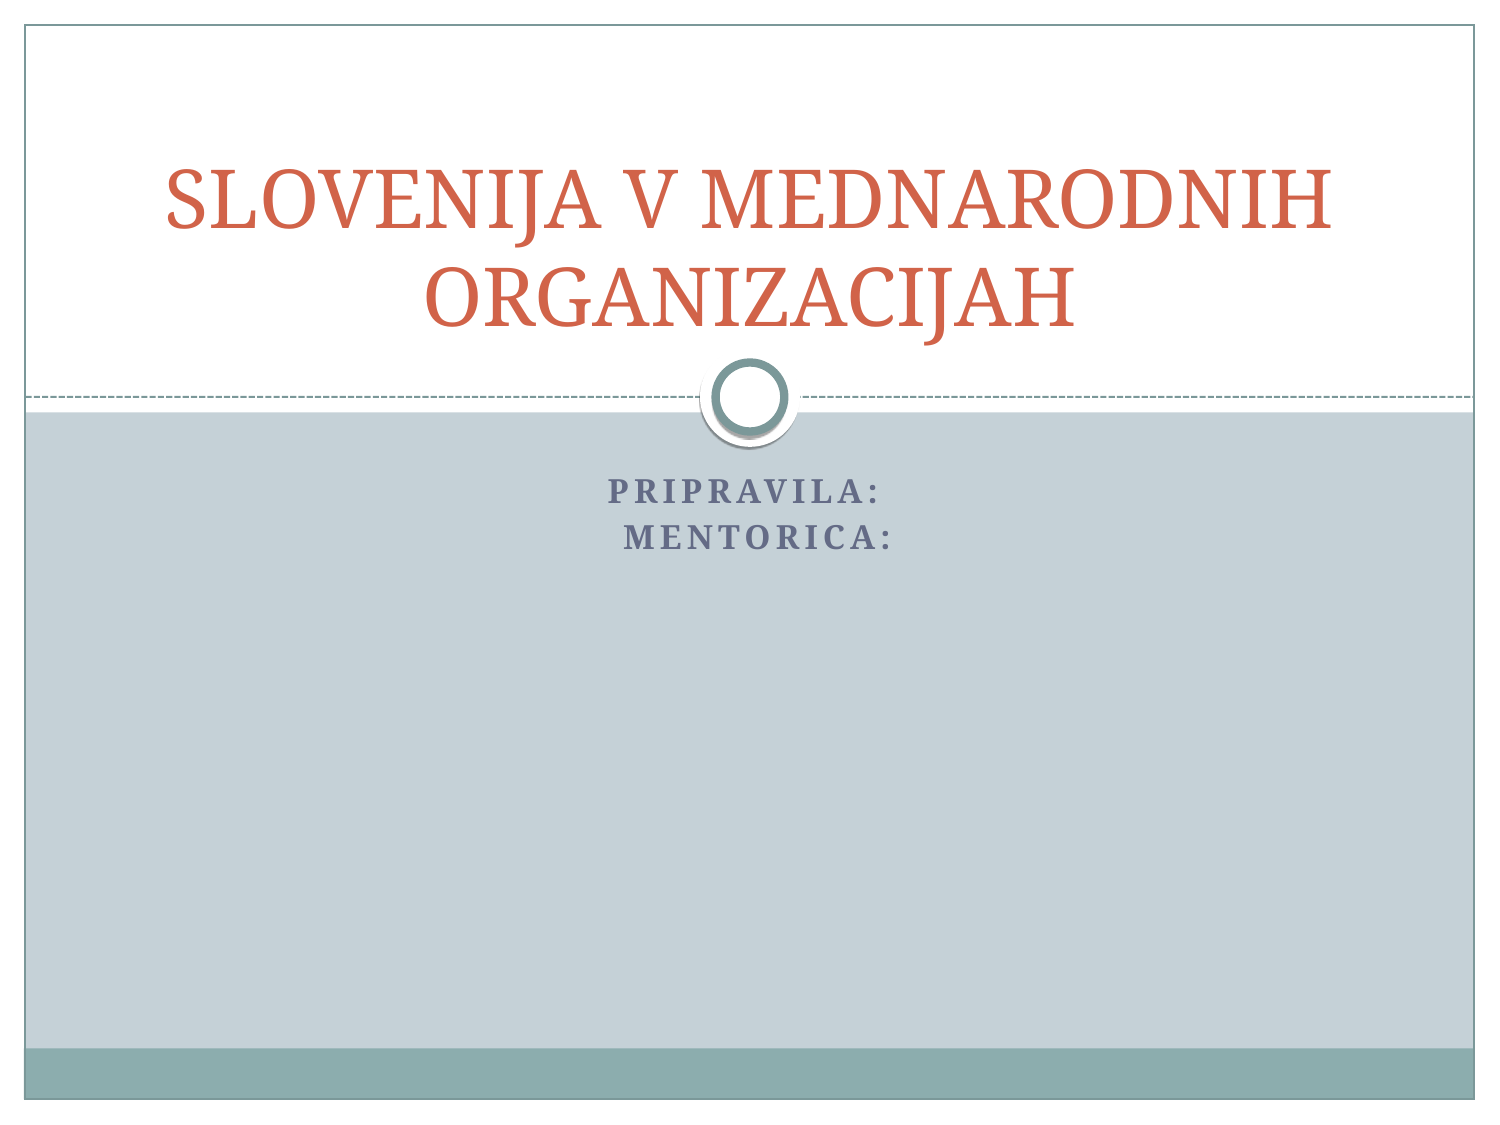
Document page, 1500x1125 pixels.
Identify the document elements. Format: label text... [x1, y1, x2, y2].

title SLOVENIJA V MEDNARODNIH ORGANIZACIJAH [112, 62, 1388, 350]
subtitle PRIPRAVILA: MENTORICA: [225, 462, 1275, 750]
